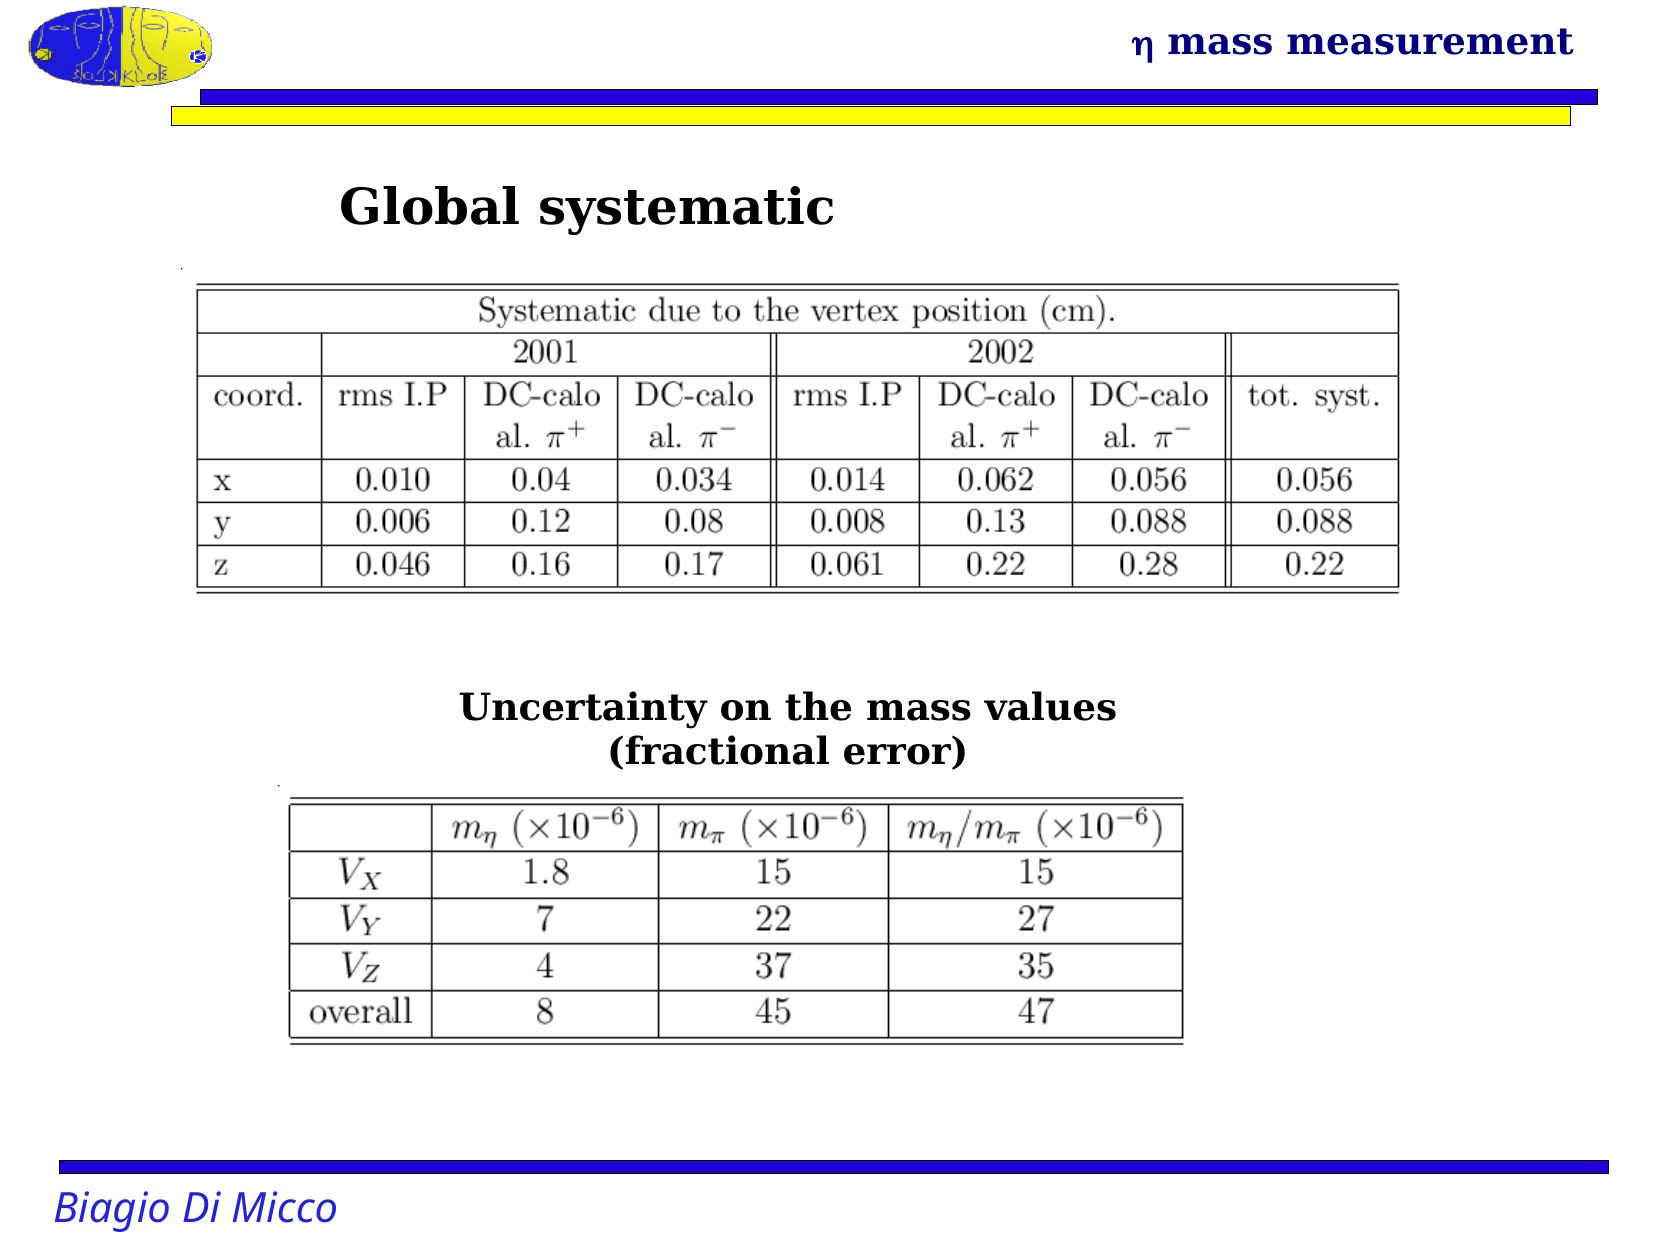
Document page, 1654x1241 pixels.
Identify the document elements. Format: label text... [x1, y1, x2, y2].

picture [20, 2, 220, 89]
picture [181, 268, 1418, 608]
text_box Global systematic [339, 177, 1016, 237]
picture [278, 785, 1204, 1067]
text_box Uncertainty on the mass values (fractional error) [417, 685, 1159, 774]
